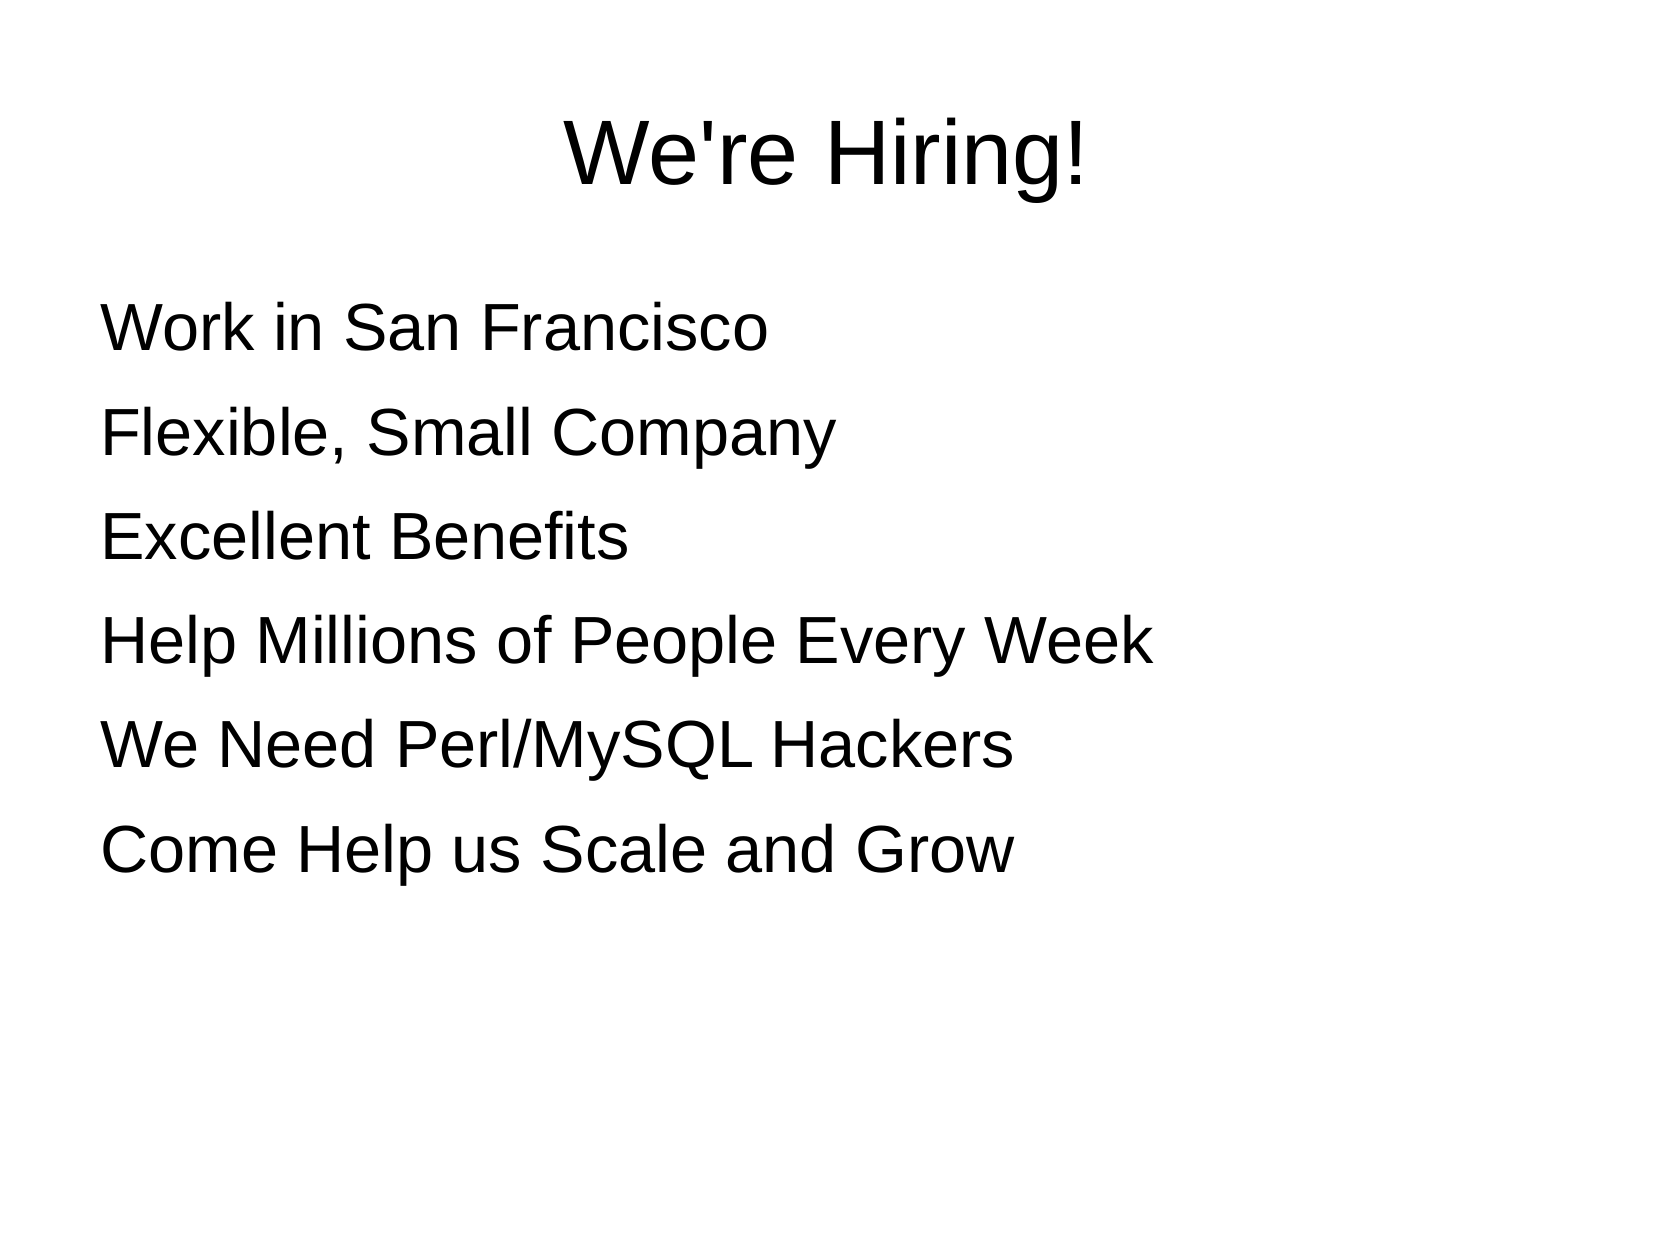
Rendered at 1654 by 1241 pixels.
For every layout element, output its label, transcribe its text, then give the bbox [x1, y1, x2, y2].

title We're Hiring! [82, 56, 1571, 250]
list Work in San Francisco Flexible, Small Company Excellent Benefits Help Millions of People Every Week We Need Perl/MySQL Hackers Come Help us Scale and Grow [82, 290, 1571, 1094]
